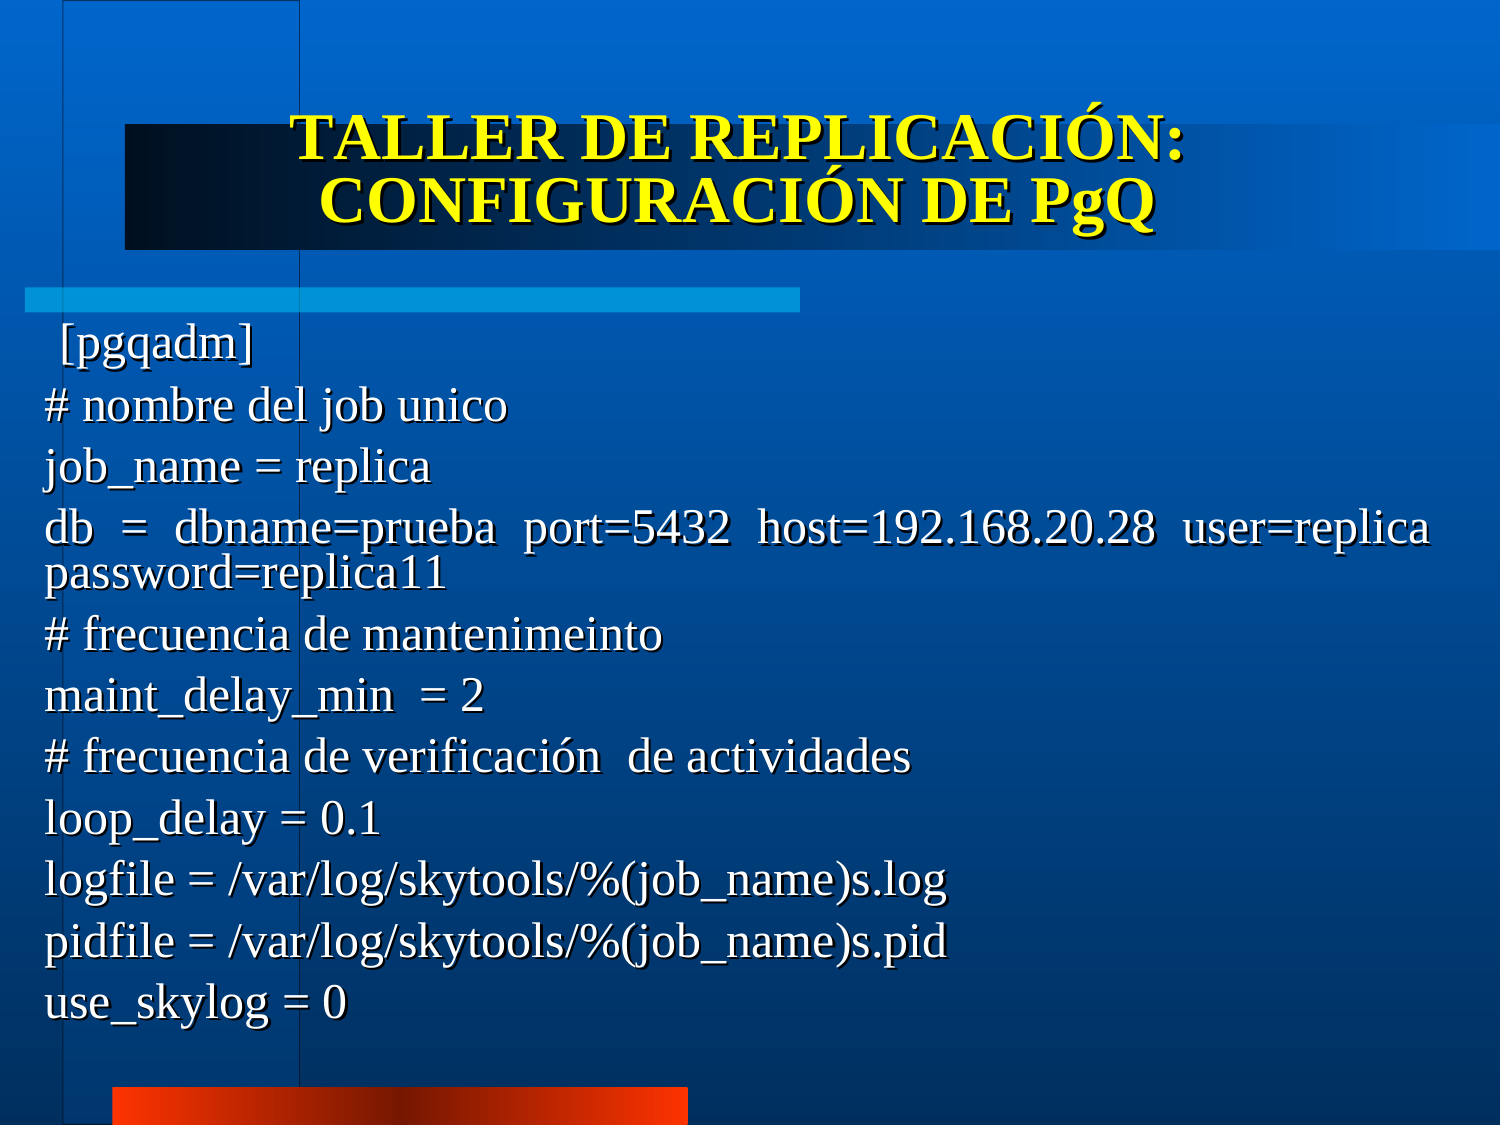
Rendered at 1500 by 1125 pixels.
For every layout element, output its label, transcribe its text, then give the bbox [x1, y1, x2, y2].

list [pgqadm] # nombre del job unico job_name = replica db = dbname=prueba port=5432 host=192.168.20.28 user=replica password=replica11 # frecuencia de mantenimeinto maint_delay_min = 2 # frecuencia de verificación de actividades loop_delay = 0.1 logfile = /var/log/skytools/%(job_name)s.log pidfile = /var/log/skytools/%(job_name)s.pid use_skylog = 0 [29, 311, 1447, 1125]
title TALLER DE REPLICACIÓN: CONFIGURACIÓN DE PgQ [29, 78, 1447, 266]
